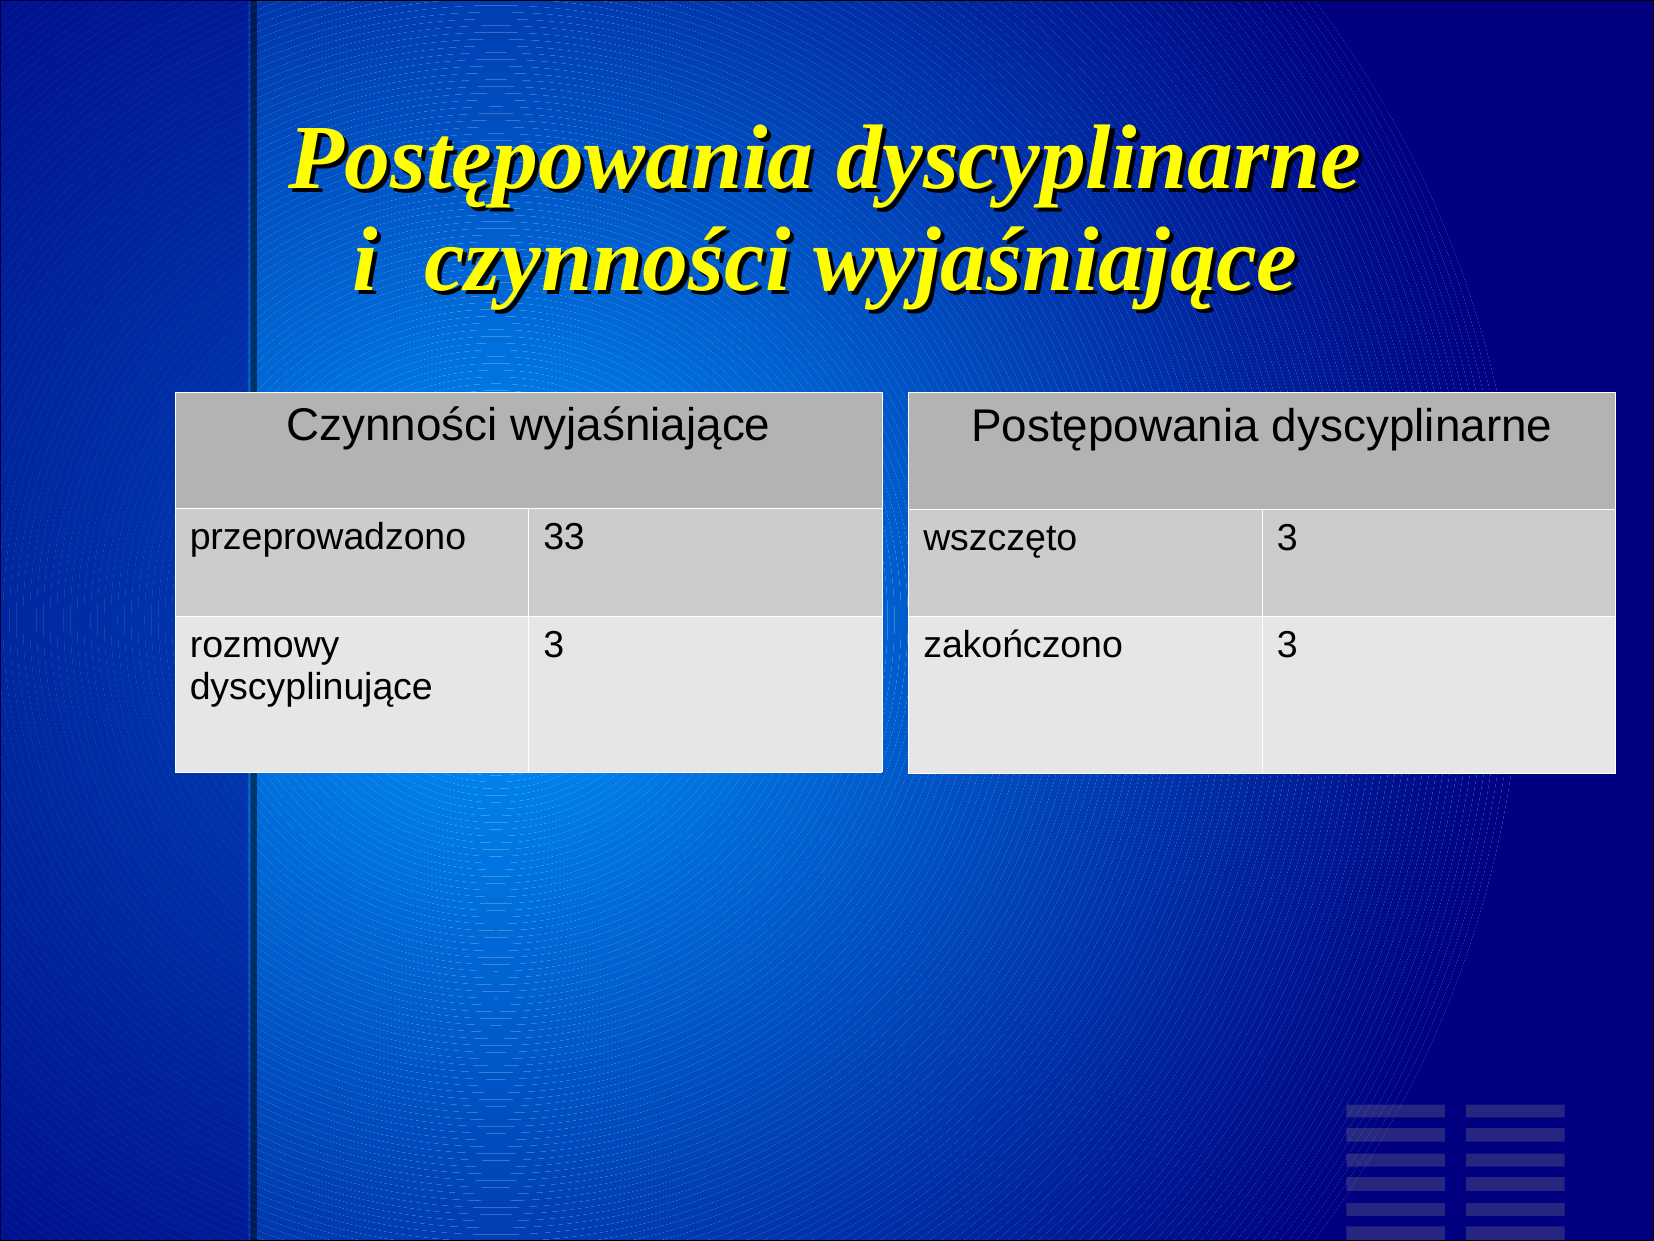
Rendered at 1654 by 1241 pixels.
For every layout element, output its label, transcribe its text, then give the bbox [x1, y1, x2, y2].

table_cell wszczęto [909, 510, 1262, 616]
table_cell 33 [529, 509, 882, 616]
table_cell przeprowadzono [176, 509, 528, 616]
table_cell zakończono [909, 617, 1262, 773]
table_cell rozmowy dyscyplinujące [176, 617, 528, 772]
table_header Postępowania dyscyplinarne [909, 393, 1615, 509]
table_cell 3 [529, 617, 882, 772]
title Postępowania dyscyplinarne i czynności wyjaśniające [119, 104, 1533, 312]
table_cell 3 [1263, 617, 1615, 773]
table_header Czynności wyjaśniające [176, 393, 882, 508]
table_cell 3 [1263, 510, 1615, 616]
